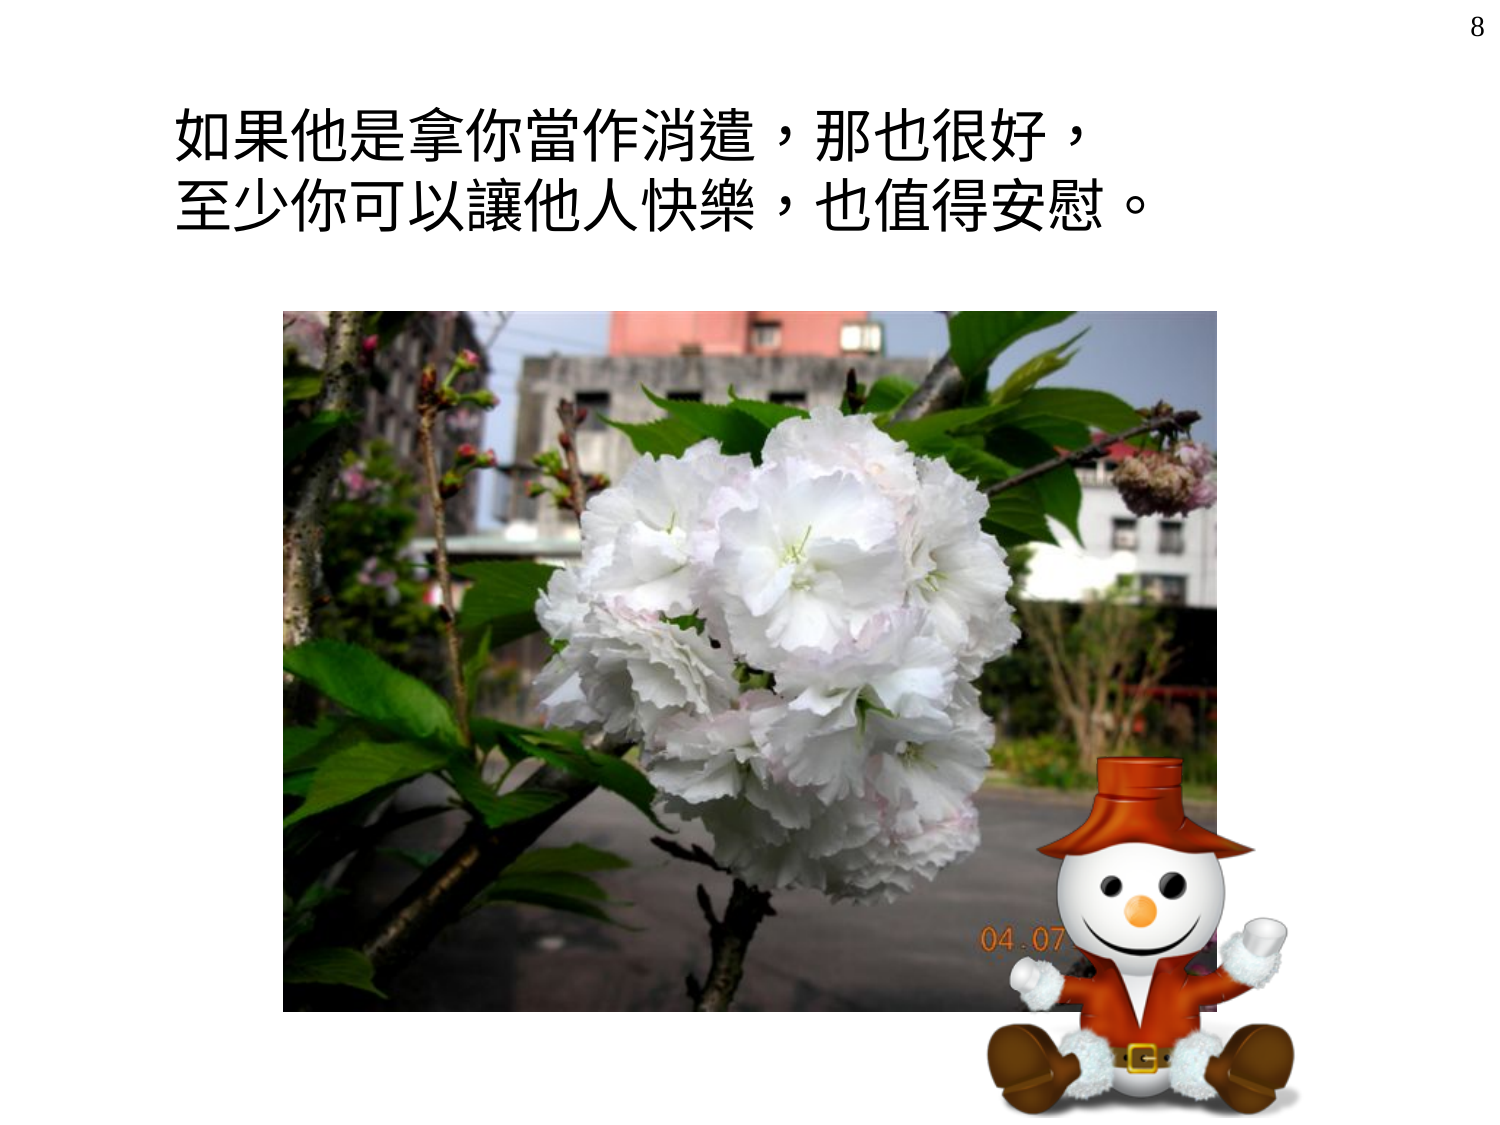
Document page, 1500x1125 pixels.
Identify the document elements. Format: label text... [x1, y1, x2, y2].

text_box 如果他是拿你當作消遣，那也很好， 至少你可以讓他人快樂，也值得安慰。 [159, 91, 1341, 247]
text_box <編號> [1249, 0, 1500, 76]
picture [283, 311, 1329, 1118]
